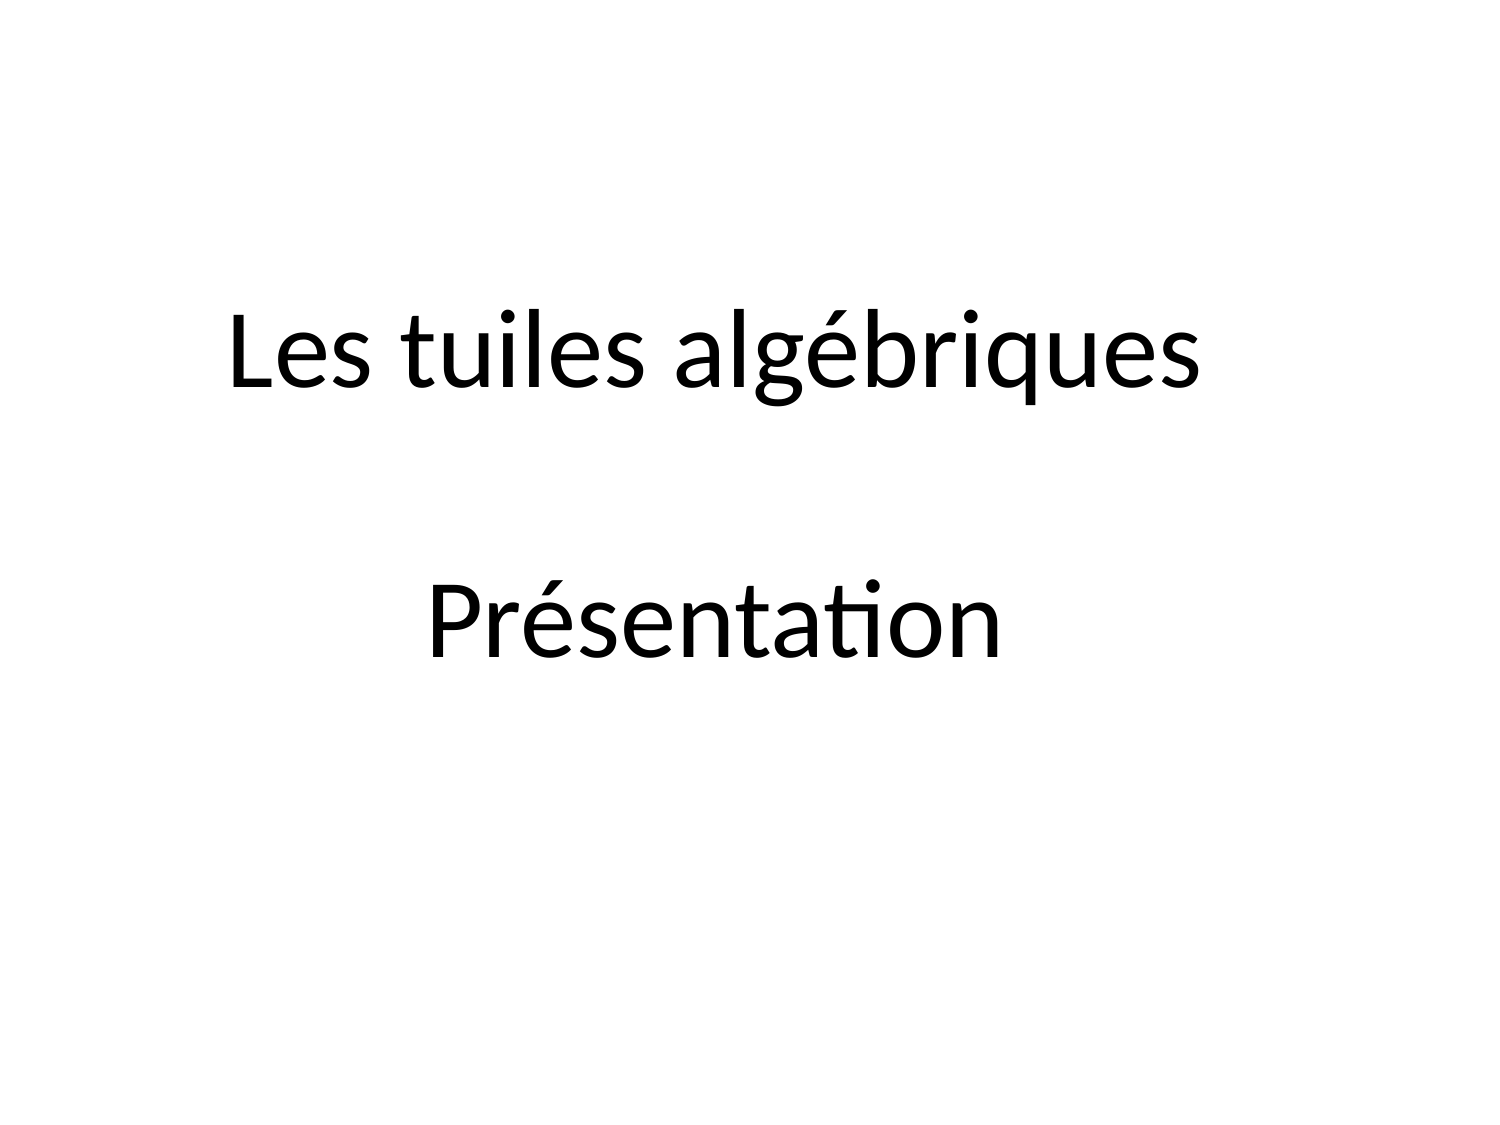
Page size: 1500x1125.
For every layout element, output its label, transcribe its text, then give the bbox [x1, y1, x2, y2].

text_box Les tuiles algébriques Présentation [211, 267, 1218, 687]
